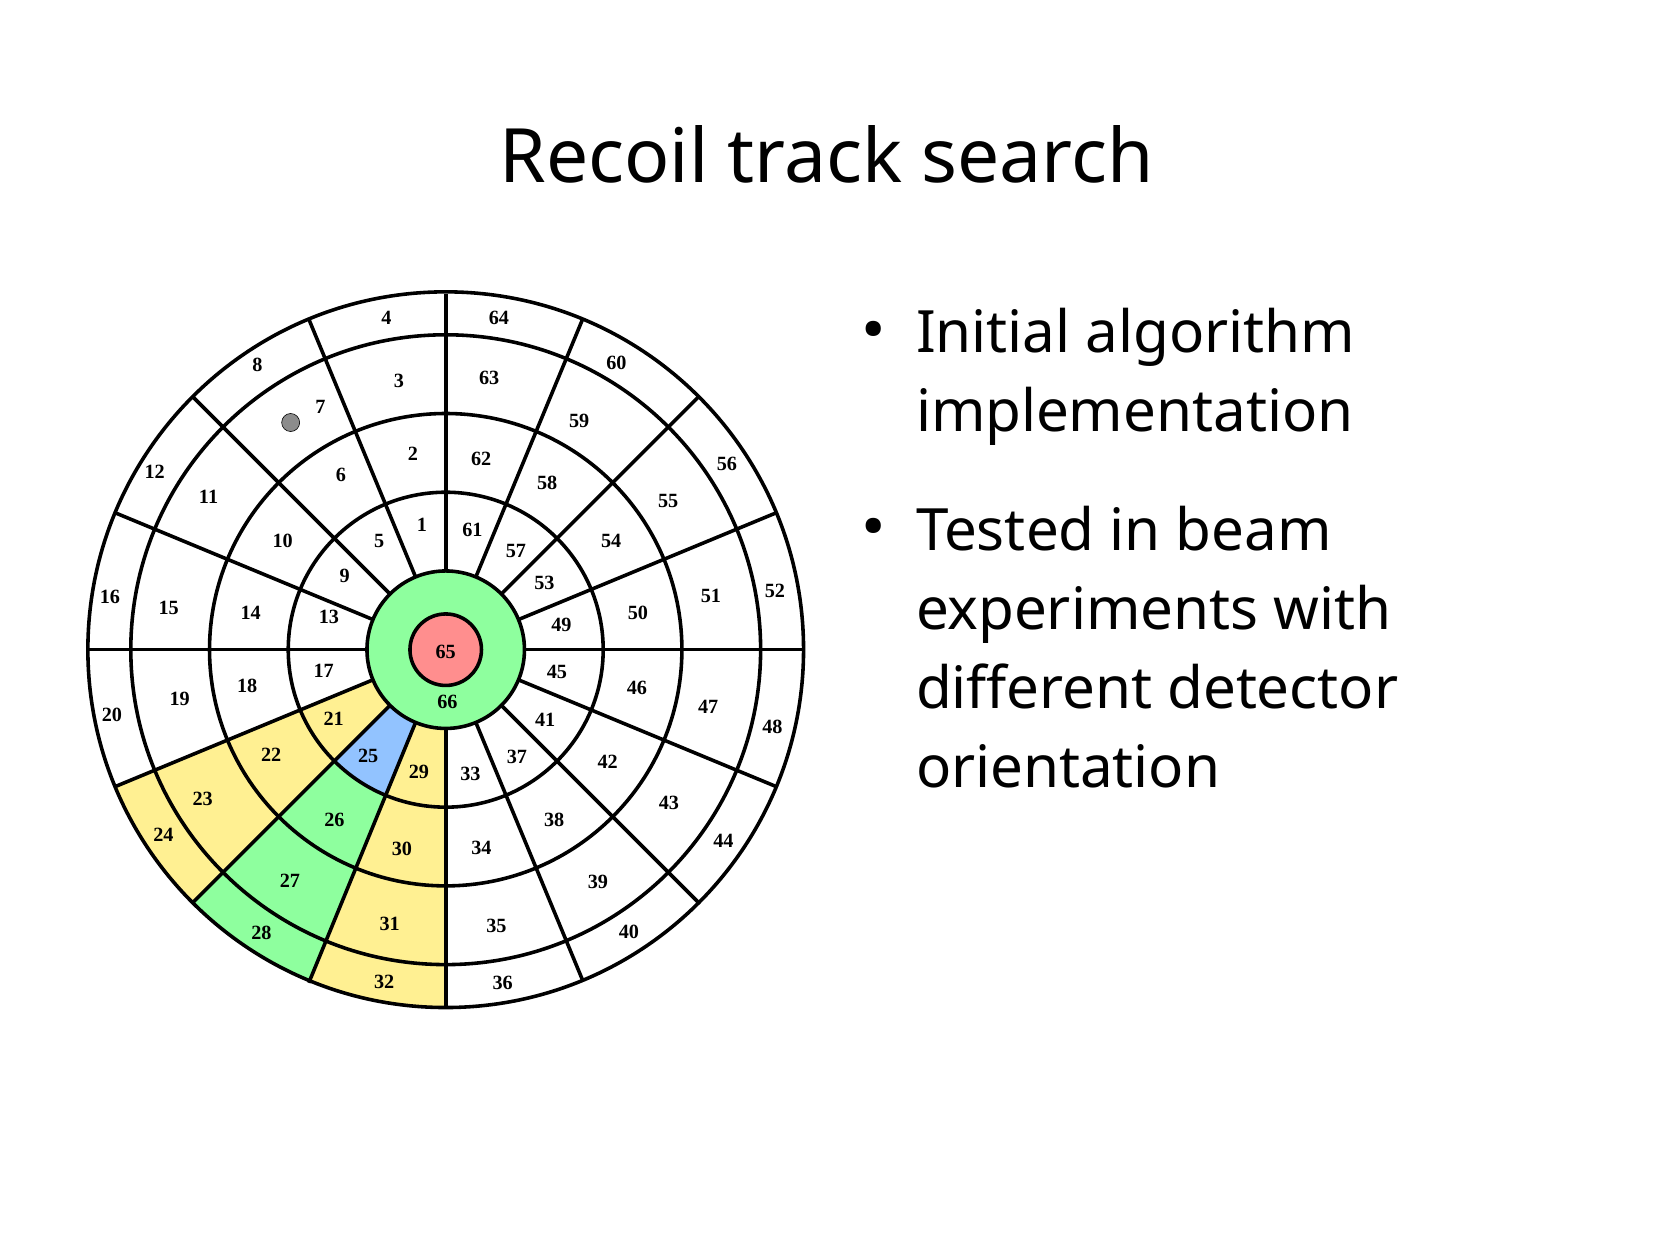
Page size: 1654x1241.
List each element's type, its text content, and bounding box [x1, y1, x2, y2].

picture [86, 290, 806, 1010]
list Initial algorithm implementation Tested in beam experiments with different detector orientation [845, 290, 1572, 1010]
title Recoil track search [82, 49, 1571, 257]
